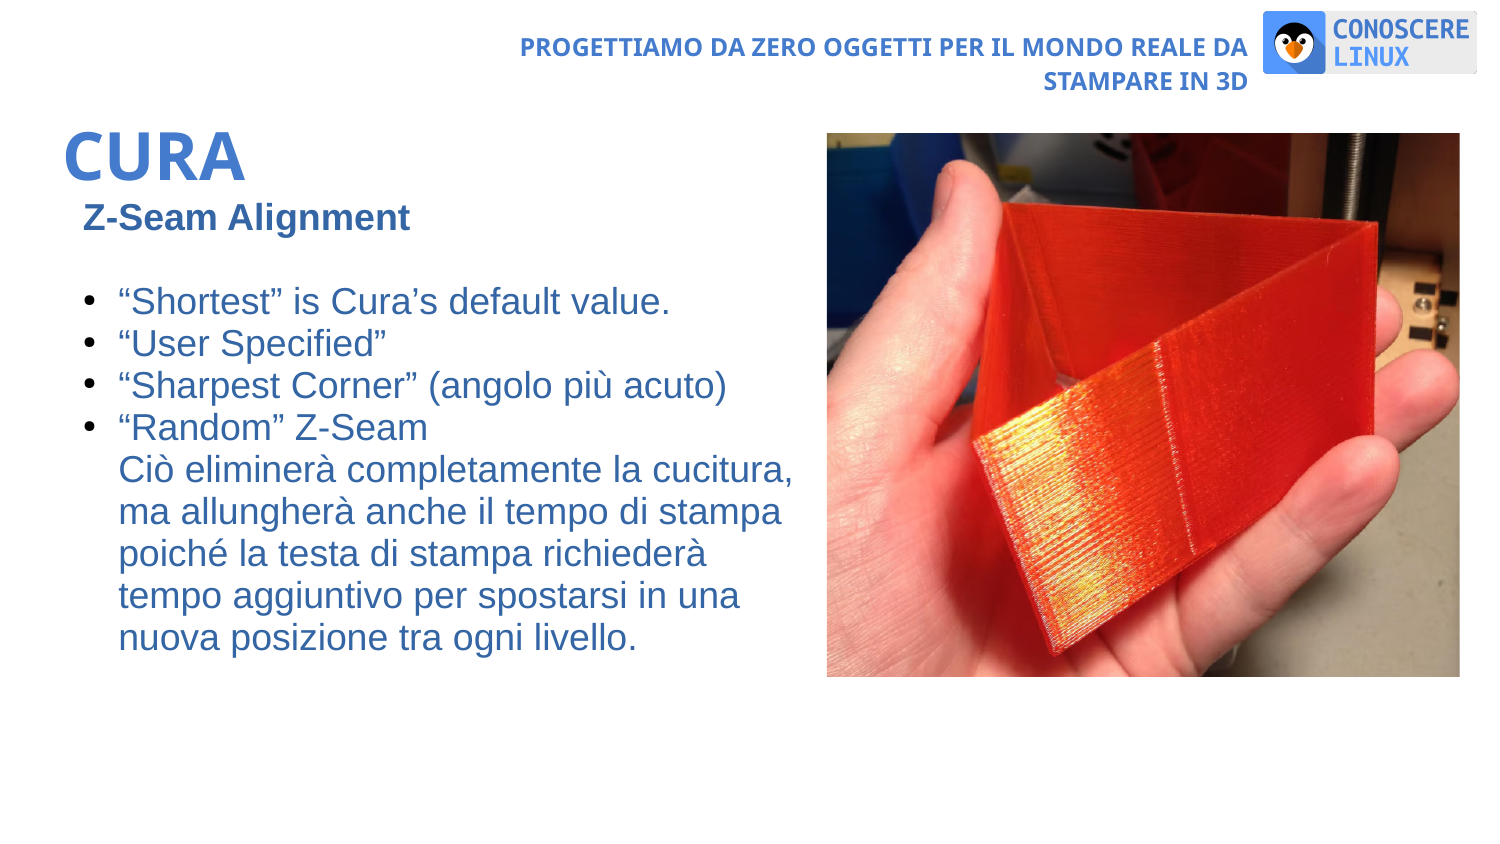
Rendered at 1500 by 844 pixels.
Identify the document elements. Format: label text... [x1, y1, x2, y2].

picture [826, 133, 1460, 677]
text_box PROGETTIAMO DA ZERO OGGETTI PER IL MONDO REALE DA STAMPARE IN 3D [437, 21, 1264, 91]
text_box CURA [47, 102, 1276, 189]
picture [1263, 11, 1477, 74]
text_box Z-Seam Alignment “Shortest” is Cura’s default value. “User Specified” “Sharpest Corner” (angolo più acuto) “Random” Z-Seam Ciò eliminerà completamente la cucitura, ma allungherà anche il tempo di stampa poiché la testa di stampa richiederà tempo aggiuntivo per spostarsi in una nuova posizione tra ogni livello. [68, 188, 819, 810]
